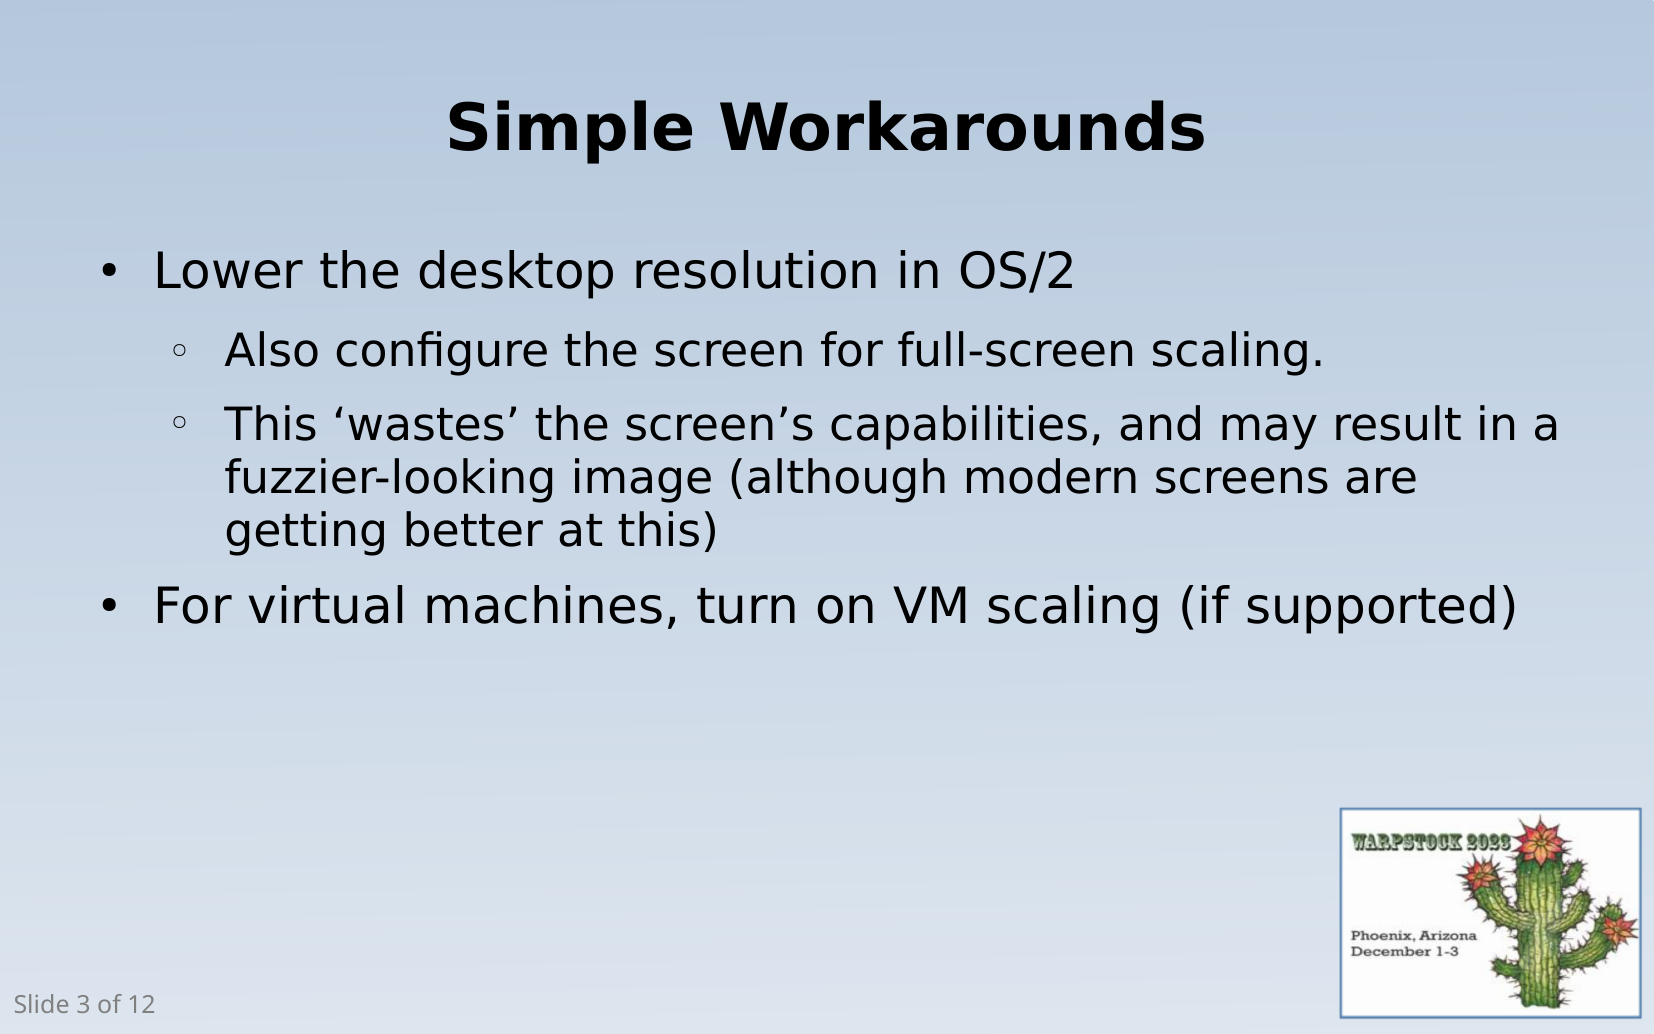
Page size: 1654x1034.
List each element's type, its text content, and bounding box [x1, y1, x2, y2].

picture [1343, 811, 1639, 1015]
list Lower the desktop resolution in OS/2 Also configure the screen for full-screen scaling. This ‘wastes’ the screen’s capabilities, and may result in a fuzzier-looking image (although modern screens are getting better at this) For virtual machines, turn on VM scaling (if supported) [82, 241, 1571, 842]
title Simple Workarounds [82, 41, 1571, 214]
